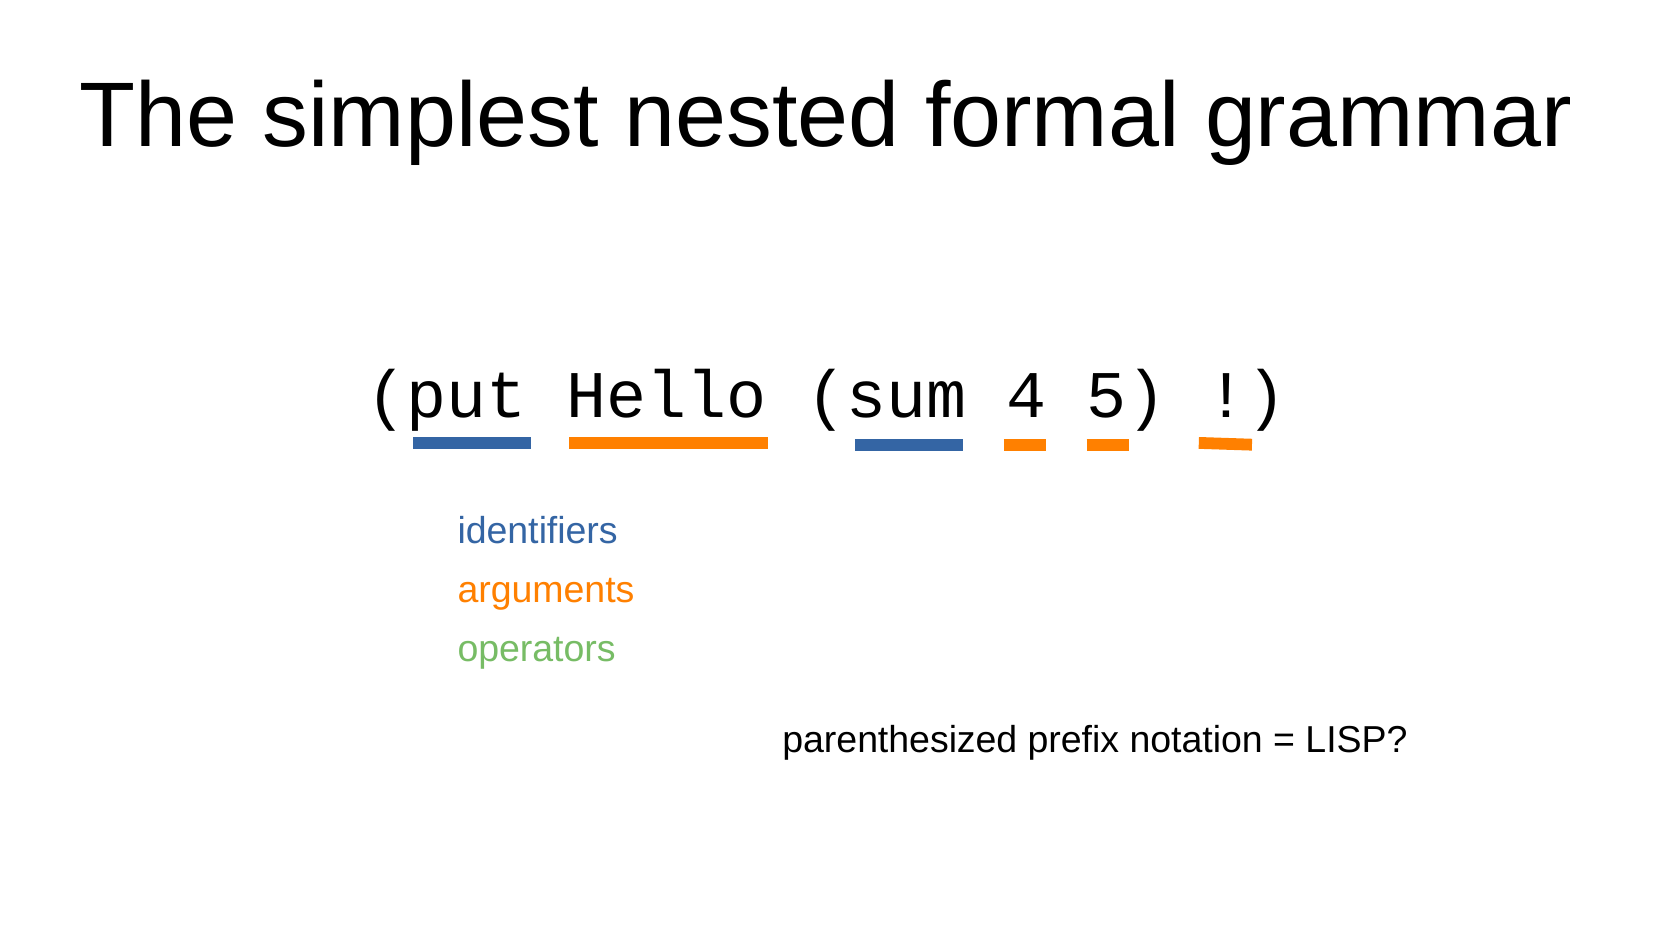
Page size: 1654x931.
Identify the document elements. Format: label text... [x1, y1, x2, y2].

title The simplest nested formal grammar [59, 12, 1595, 218]
text_box identifiers [442, 501, 945, 559]
text_box operators [442, 620, 945, 677]
text_box arguments [442, 561, 945, 618]
text_box (put Hello (sum 4 5) !) [191, 354, 1462, 445]
text_box parenthesized prefix notation = LISP? [767, 710, 1447, 810]
